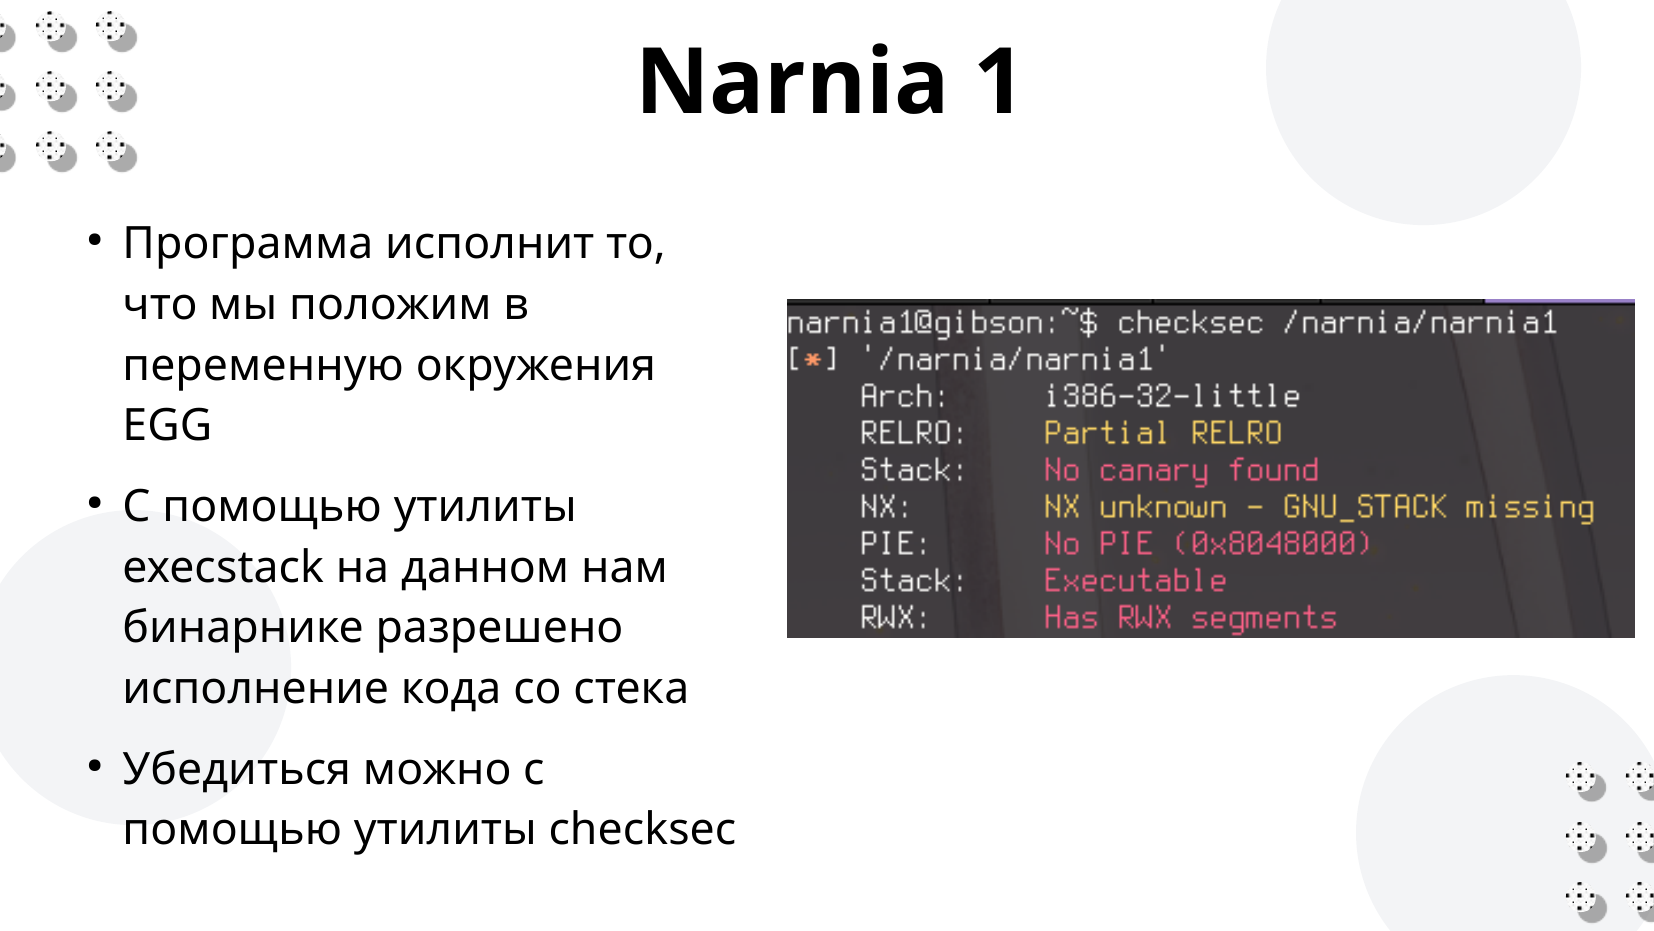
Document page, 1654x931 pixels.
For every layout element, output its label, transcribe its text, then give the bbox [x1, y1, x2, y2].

picture [0, 14, 6, 39]
picture [0, 134, 7, 159]
picture [787, 299, 1635, 638]
picture [99, 156, 123, 162]
picture [1625, 881, 1654, 912]
picture [0, 74, 6, 99]
picture [1565, 882, 1596, 913]
picture [1625, 761, 1654, 792]
picture [35, 71, 66, 102]
list Программа исполнит то, что мы положим в переменную окружения EGG С помощью утилиты execstack на данном нам бинарнике разрешено исполнение кода со стека Убедиться можно с помощью утилиты checksec [75, 210, 751, 863]
picture [1565, 821, 1596, 853]
picture [35, 11, 66, 42]
picture [35, 131, 67, 162]
picture [1565, 761, 1596, 793]
title Narnia 1 [86, 0, 1576, 156]
picture [1625, 821, 1654, 853]
